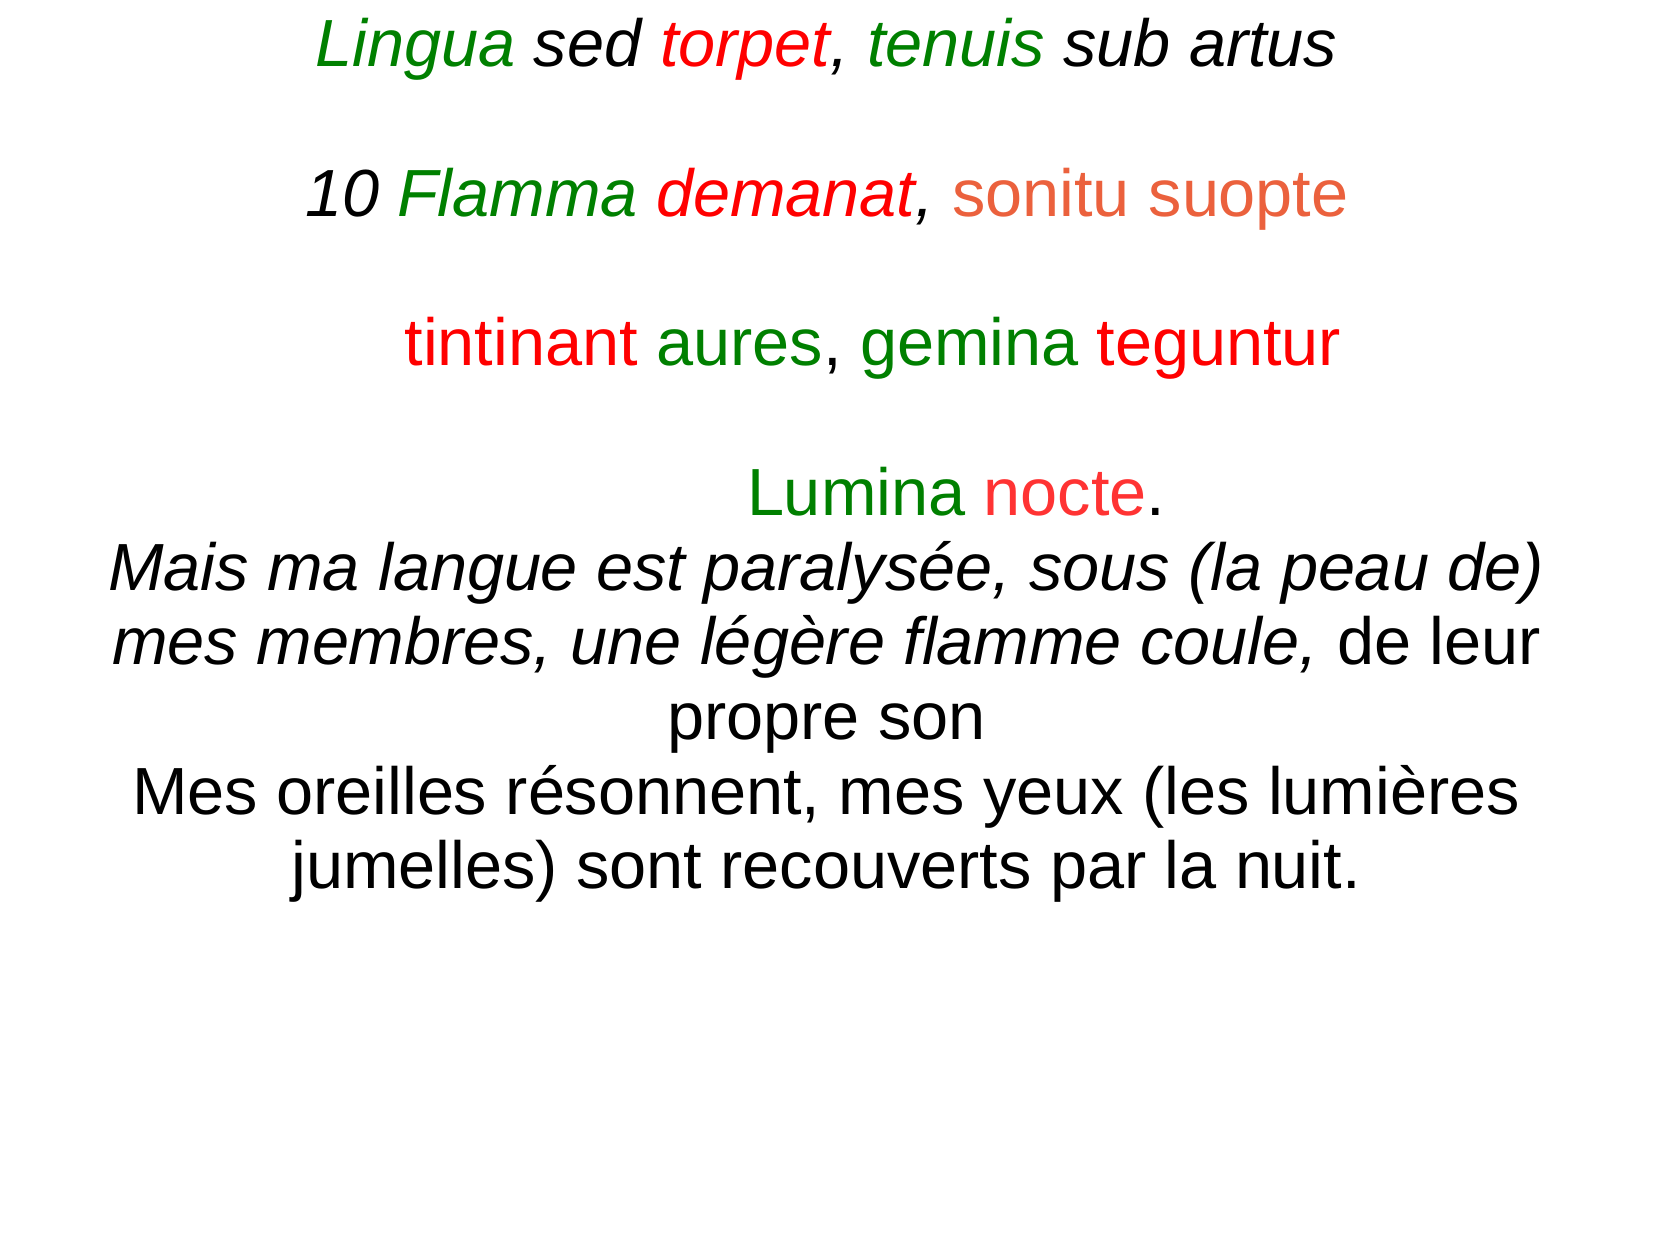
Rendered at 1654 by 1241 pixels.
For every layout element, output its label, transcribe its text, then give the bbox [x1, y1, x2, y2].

subtitle Lingua sed torpet, tenuis sub artus 10 Flamma demanat, sonitu suopte tintinant aures, gemina teguntur Lumina nocte. Mais ma langue est paralysée, sous (la peau de) mes membres, une légère flamme coule, de leur propre son Mes oreilles résonnent, mes yeux (les lumières jumelles) sont recouverts par la nuit. [82, 6, 1571, 1053]
